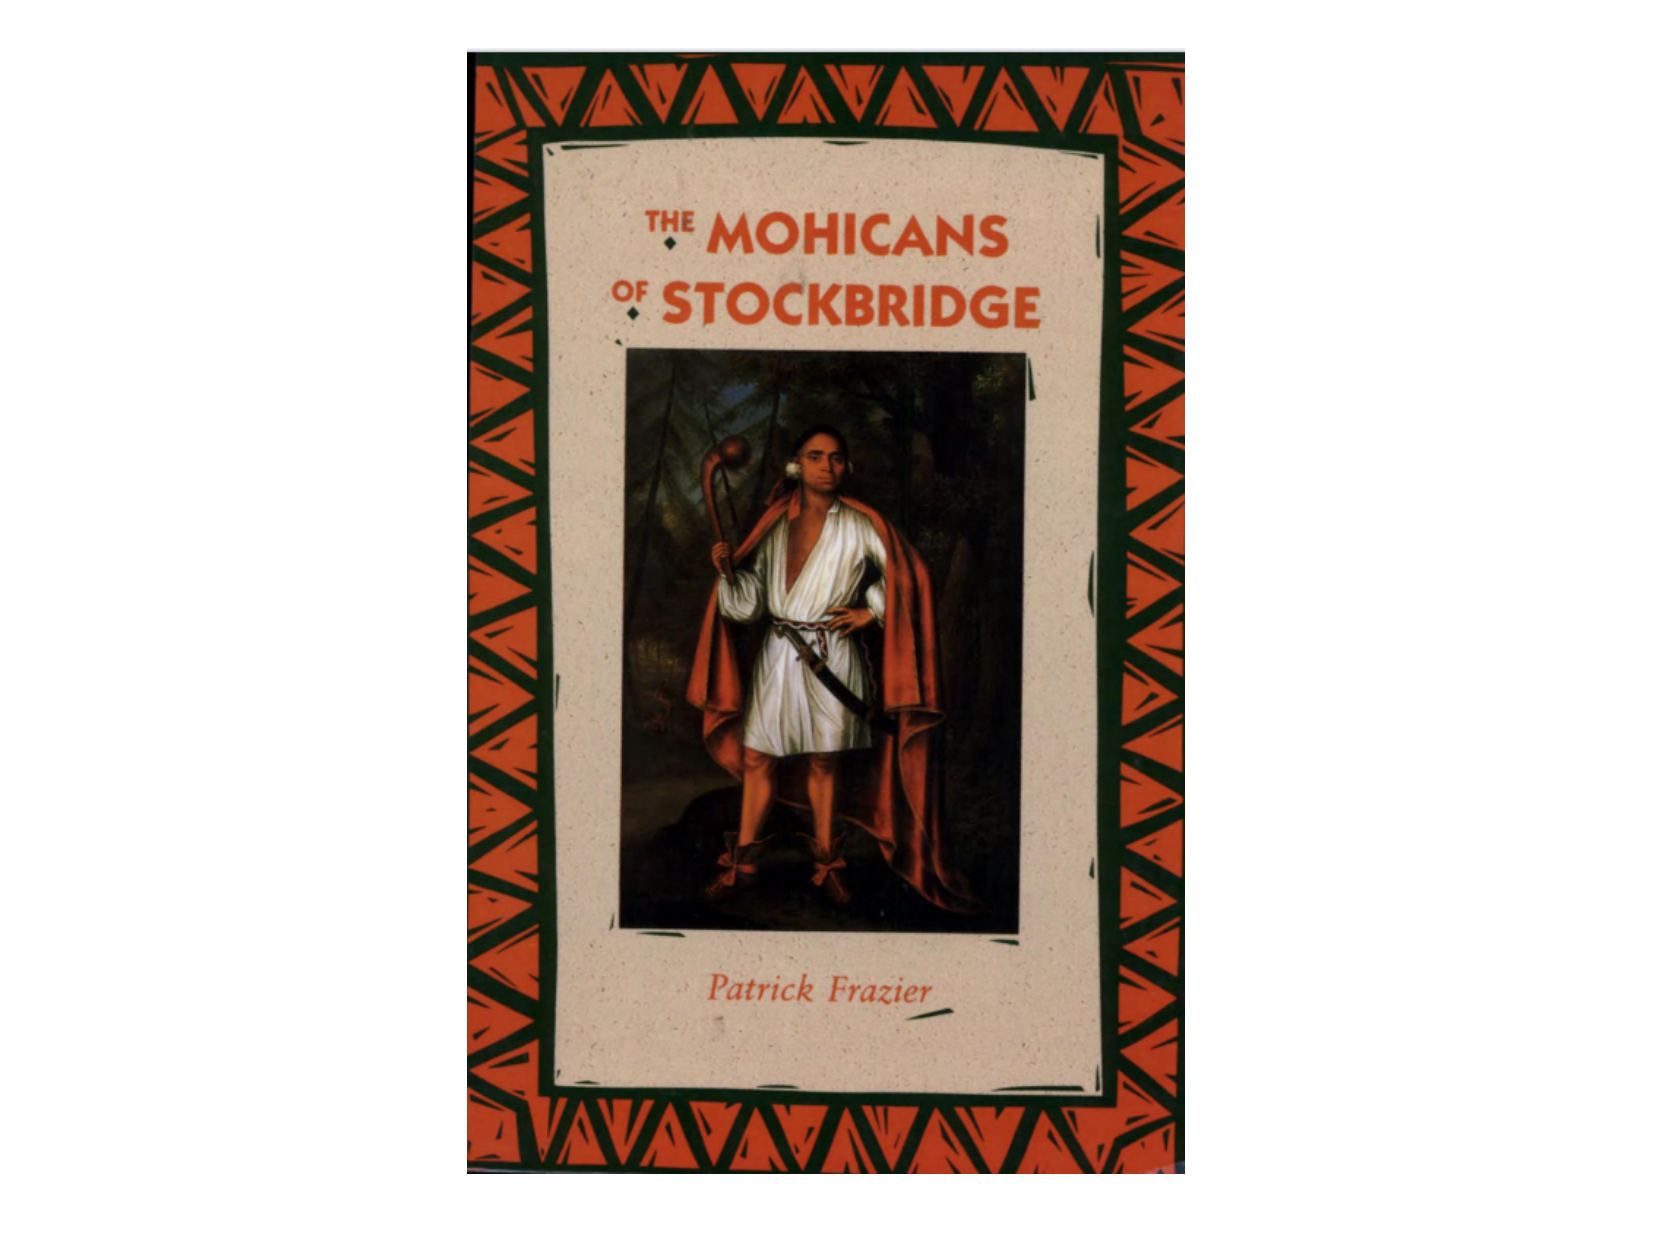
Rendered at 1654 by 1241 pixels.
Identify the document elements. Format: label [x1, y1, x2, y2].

picture [467, 48, 1185, 1174]
